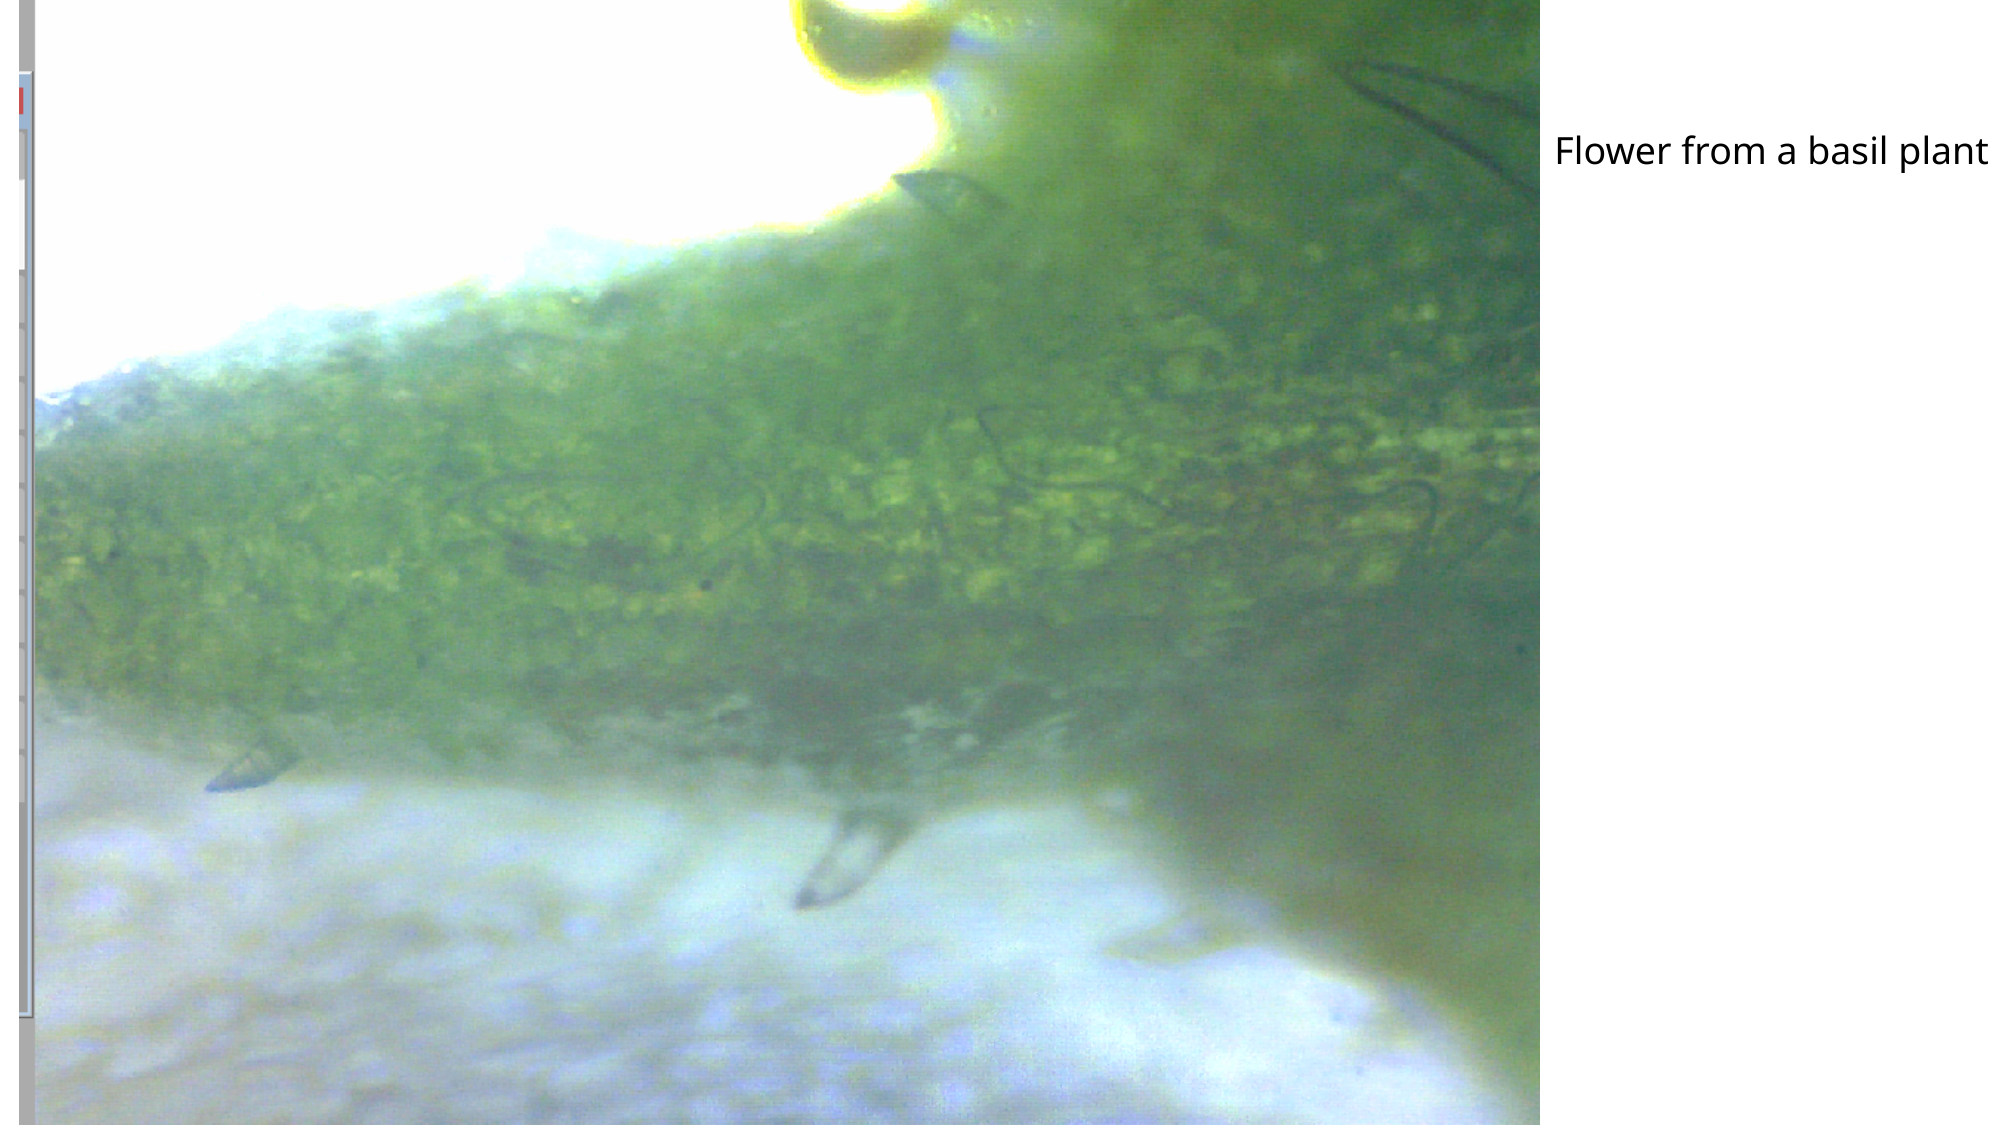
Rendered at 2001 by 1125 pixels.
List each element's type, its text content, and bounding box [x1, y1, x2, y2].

picture [19, 0, 1540, 1125]
text_box Flower from a basil plant [1539, 119, 2000, 181]
